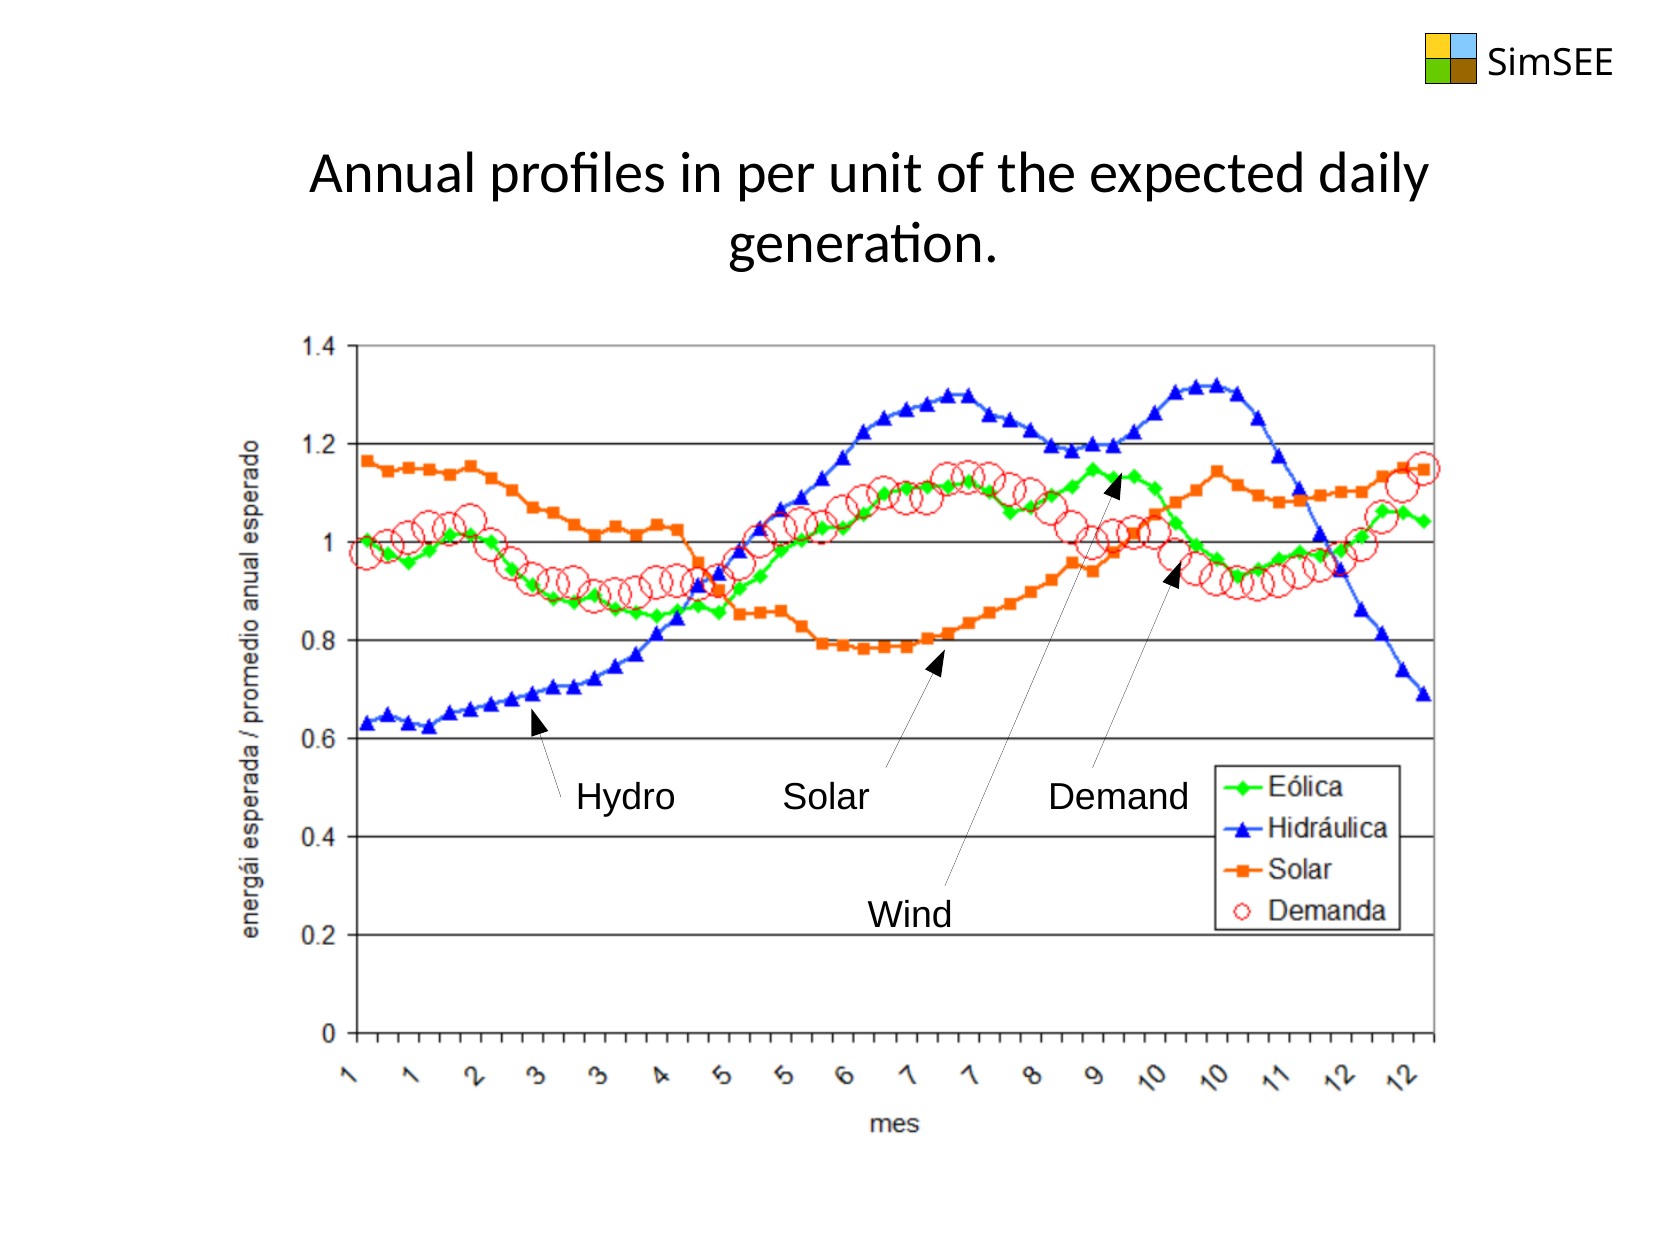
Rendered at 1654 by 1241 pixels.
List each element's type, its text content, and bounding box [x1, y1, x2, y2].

picture [208, 304, 1457, 1146]
text_box Demand [1033, 767, 1205, 825]
text_box Solar [767, 767, 885, 825]
title Annual profiles in per unit of the expected daily generation. [212, 73, 1528, 335]
text_box Hydro [561, 767, 691, 825]
text_box Wind [852, 885, 968, 943]
